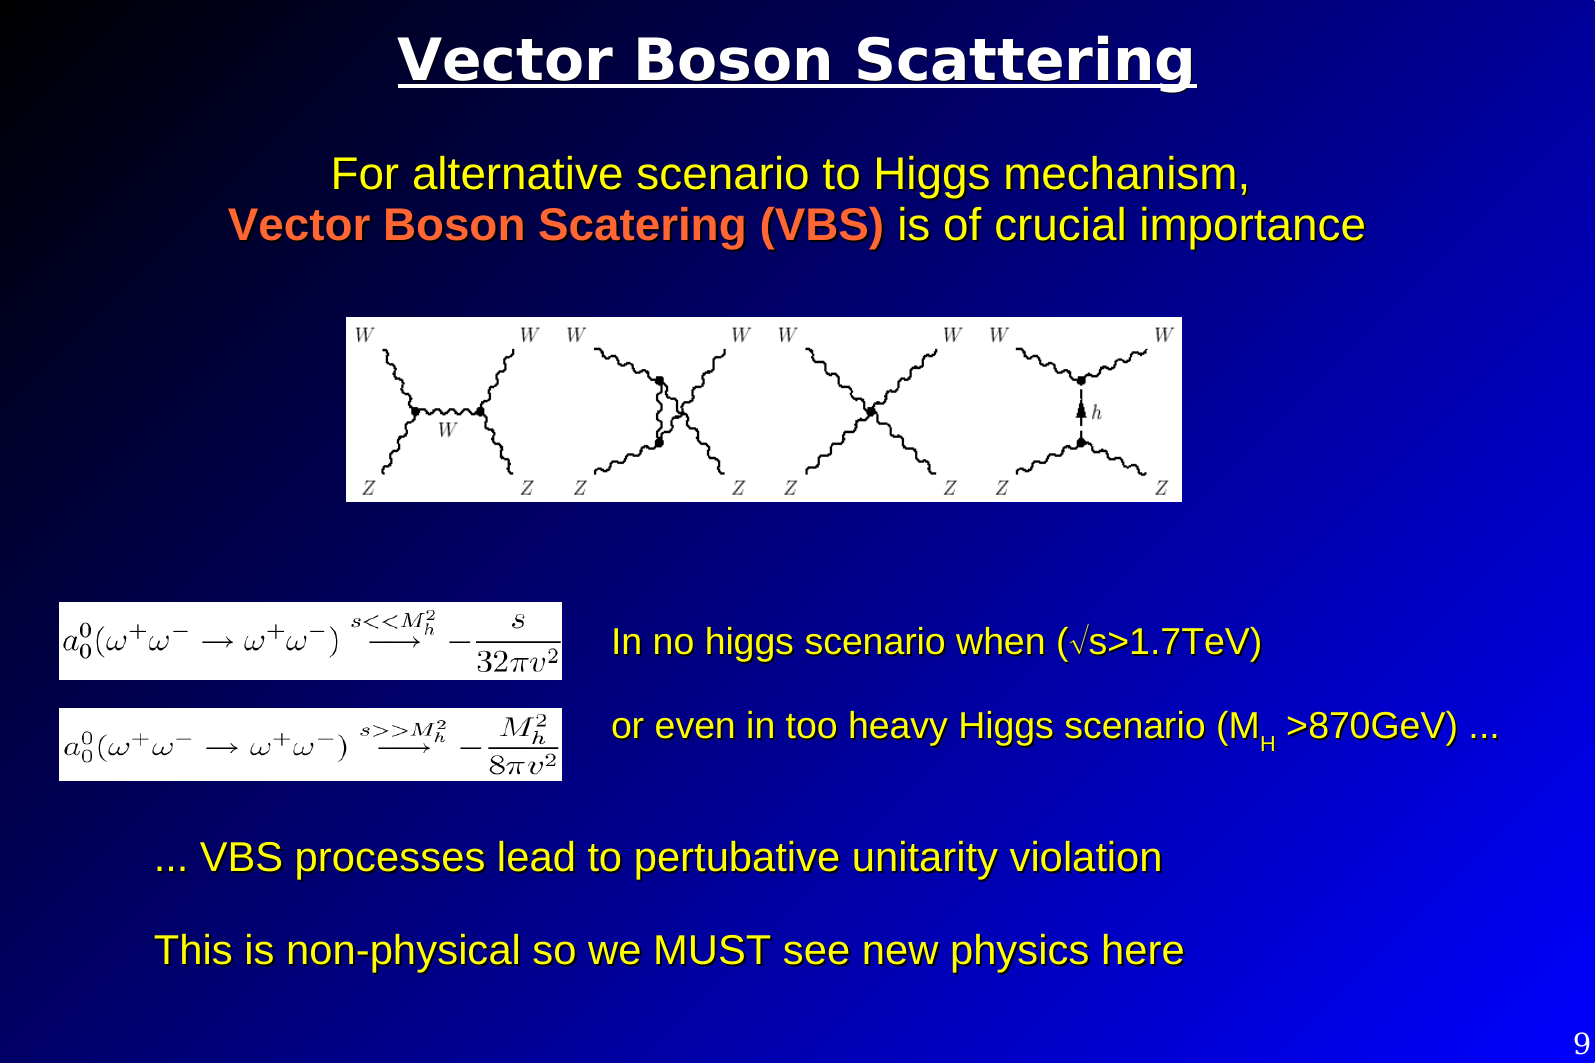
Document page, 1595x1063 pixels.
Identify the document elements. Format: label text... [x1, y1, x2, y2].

text_box In no higgs scenario when (√s>1.7TeV) or even in too heavy Higgs scenario (MH >870GeV) ... [596, 613, 1515, 776]
picture [59, 708, 562, 781]
picture [59, 602, 562, 680]
text_box ... VBS processes lead to pertubative unitarity violation This is non-physical so we MUST see new physics here [139, 826, 1201, 998]
text_box For alternative scenario to Higgs mechanism, Vector Boson Scatering (VBS) is of crucial importance [213, 140, 1382, 272]
title Vector Boson Scattering [79, 0, 1515, 142]
picture [346, 317, 1182, 502]
